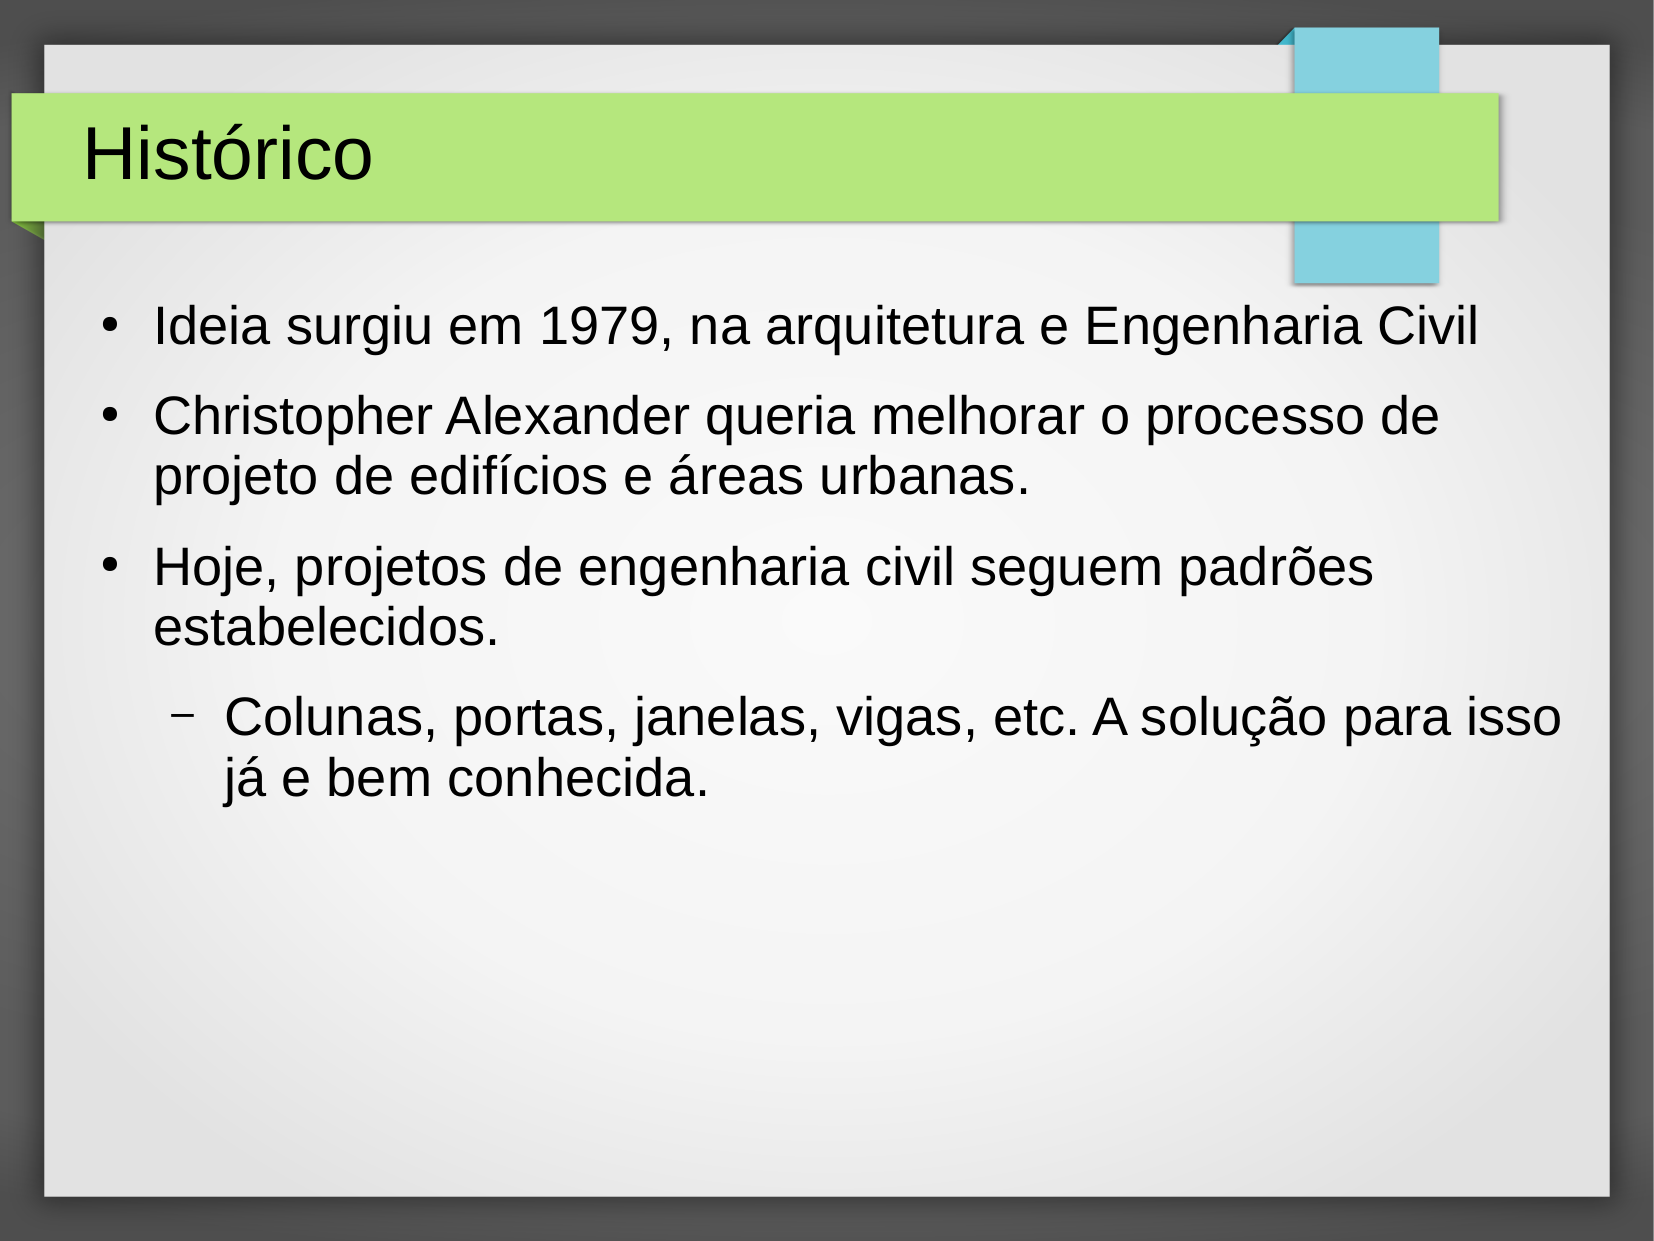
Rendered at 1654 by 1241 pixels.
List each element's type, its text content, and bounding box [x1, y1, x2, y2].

list Ideia surgiu em 1979, na arquitetura e Engenharia Civil Christopher Alexander queria melhorar o processo de projeto de edifícios e áreas urbanas. Hoje, projetos de engenharia civil seguem padrões estabelecidos. Colunas, portas, janelas, vigas, etc. A solução para isso já e bem conhecida. [82, 295, 1571, 1015]
picture [0, 0, 1654, 1241]
title Histórico [82, 94, 1264, 213]
